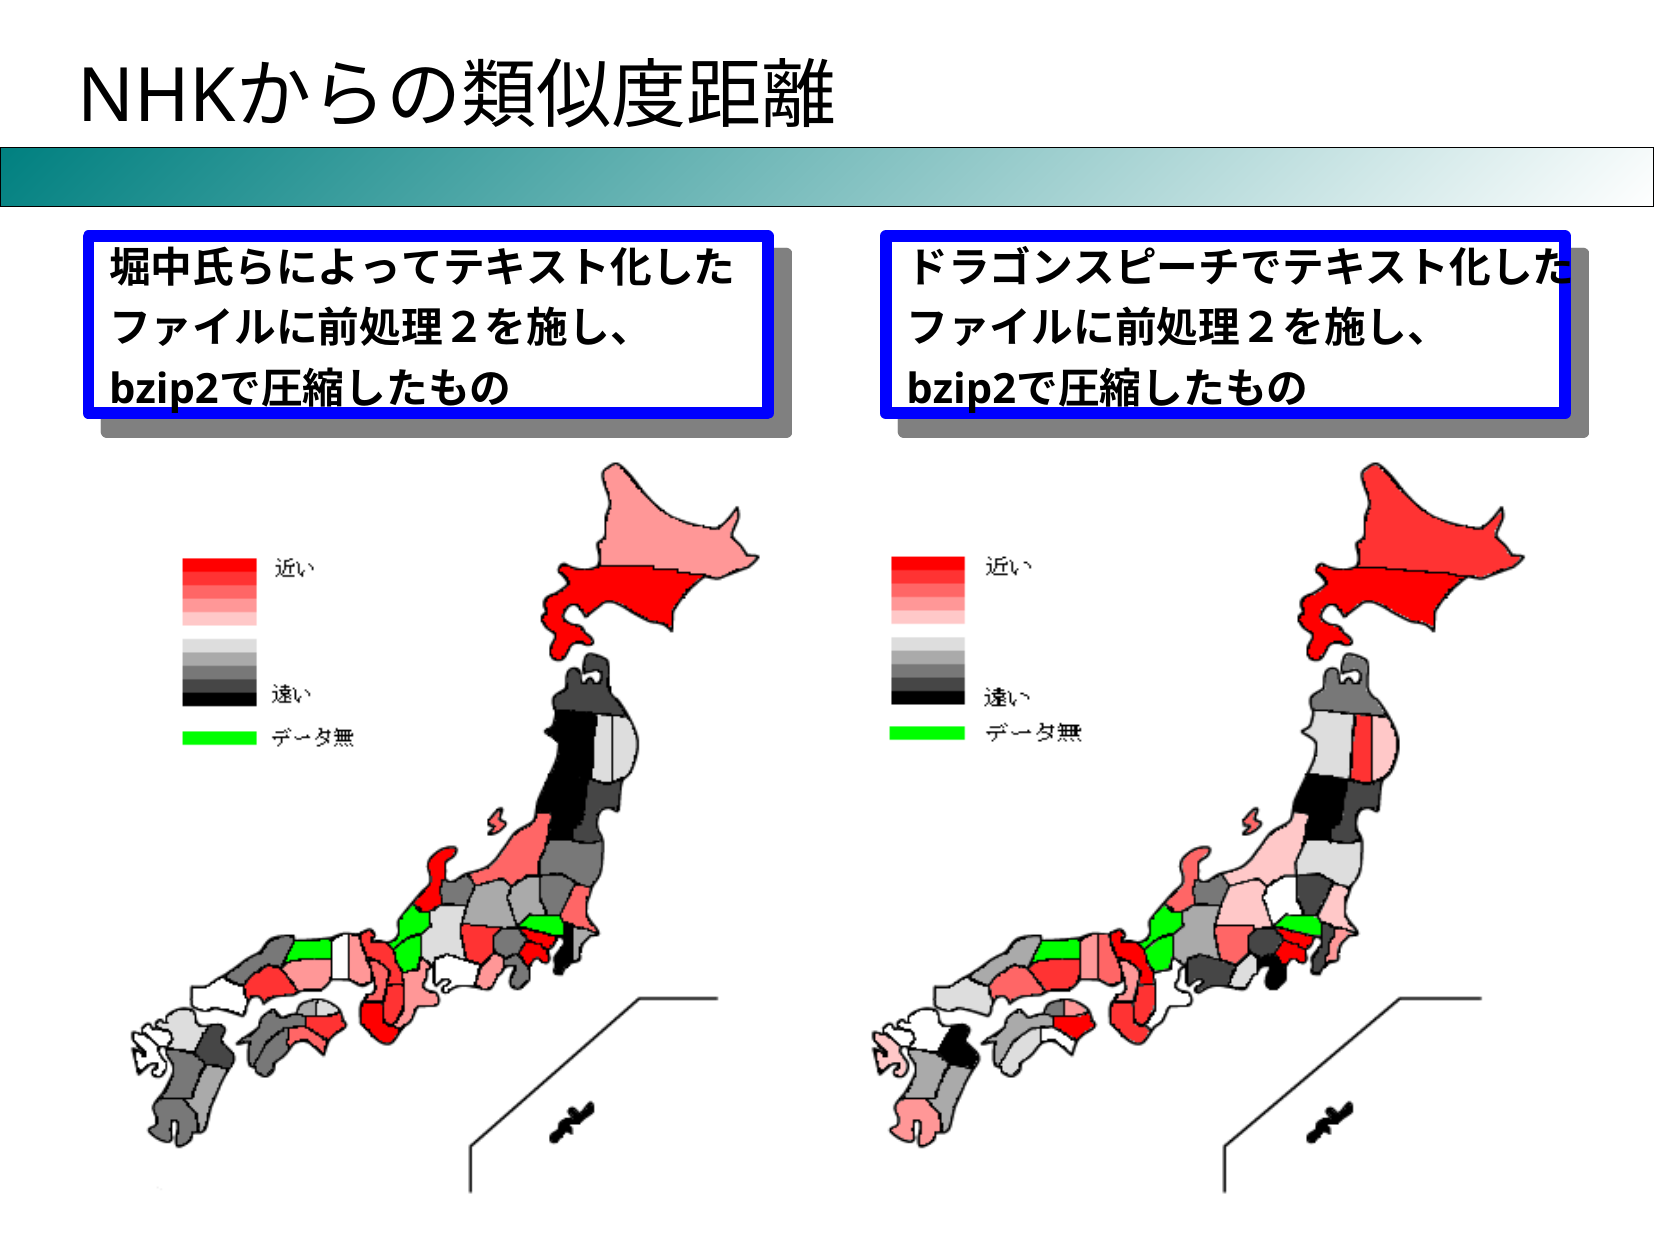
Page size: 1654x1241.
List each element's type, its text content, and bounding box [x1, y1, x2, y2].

picture [59, 431, 1595, 1229]
title NHKからの類似度距離 [77, 29, 1566, 149]
text_box 堀中氏らによってテキスト化した ファイルに前処理２を施し、 bzip2で圧縮したもの [88, 236, 768, 414]
text_box ドラゴンスピーチでテキスト化した ファイルに前処理２を施し、 bzip2で圧縮したもの [885, 236, 1565, 414]
